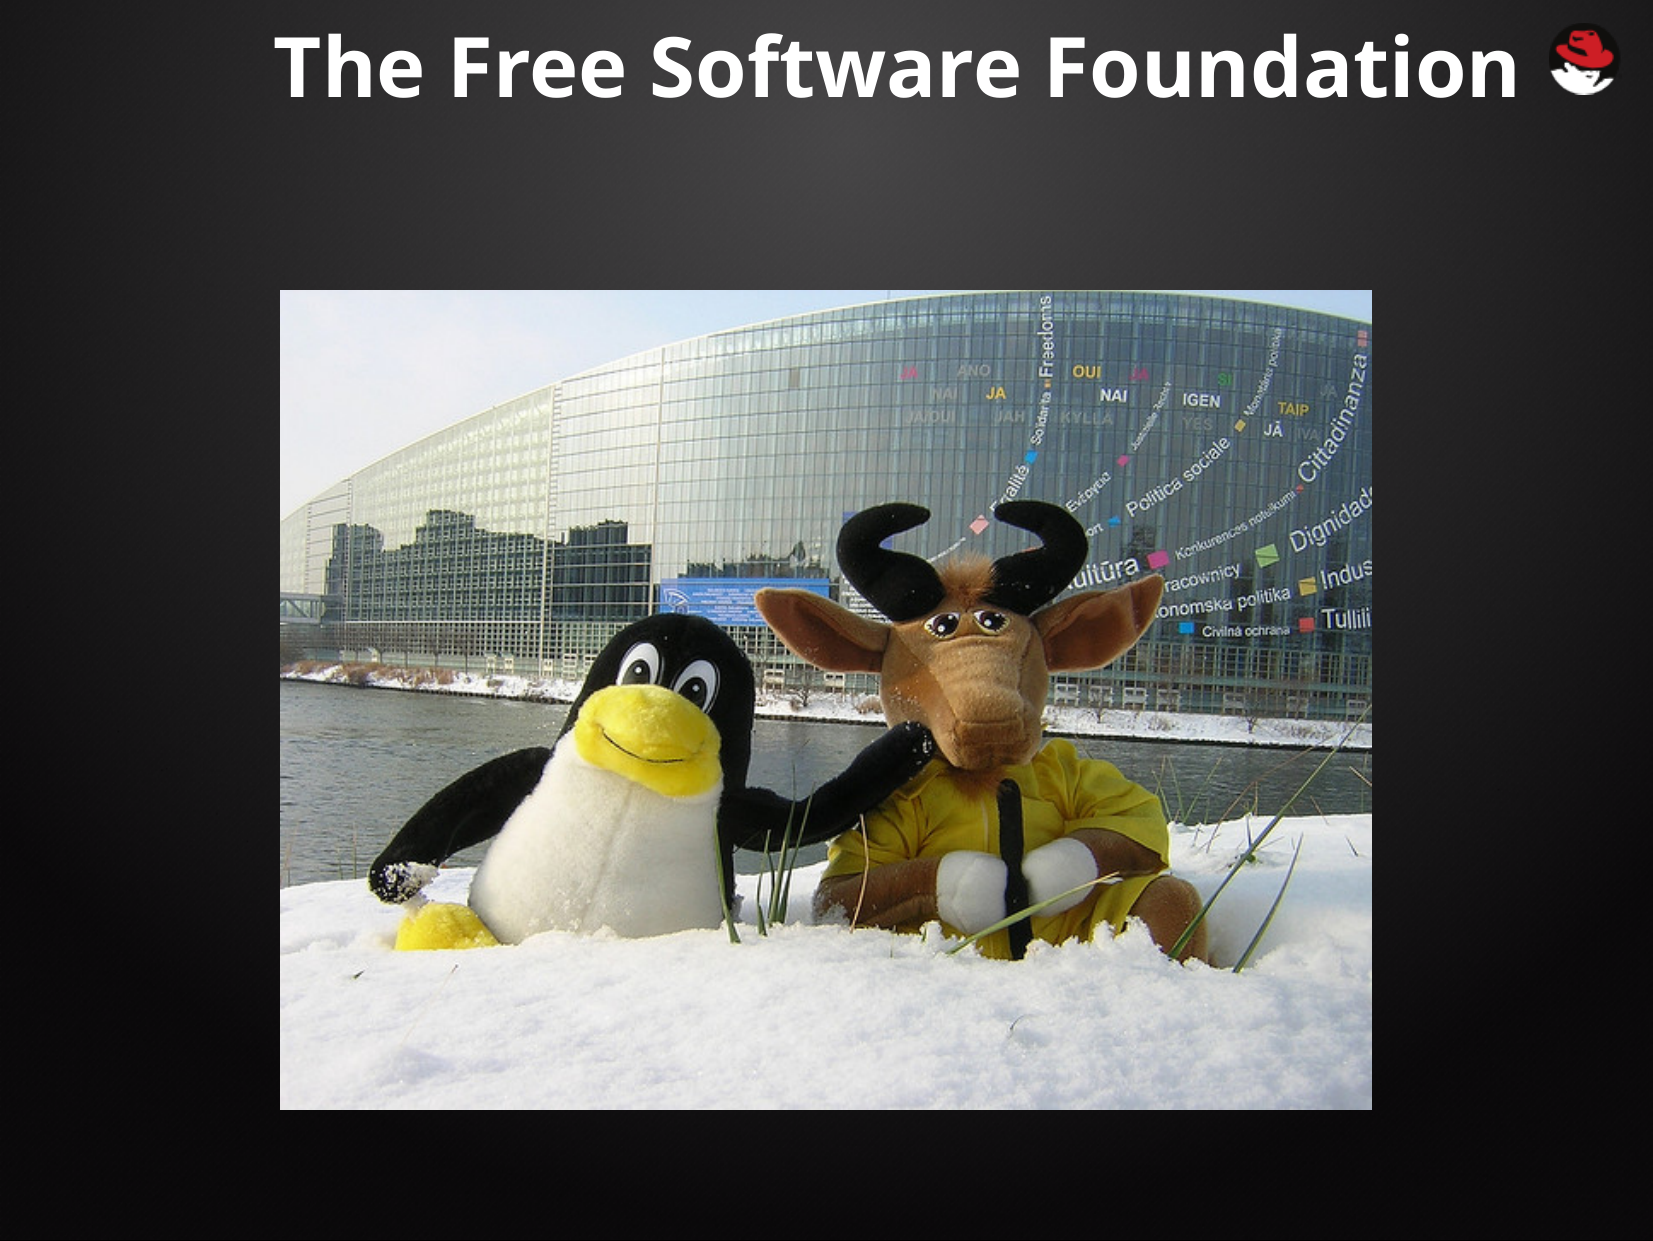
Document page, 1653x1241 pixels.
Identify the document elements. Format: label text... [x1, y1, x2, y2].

picture [0, 0, 1653, 1240]
title The Free Software Foundation [87, 10, 1523, 111]
